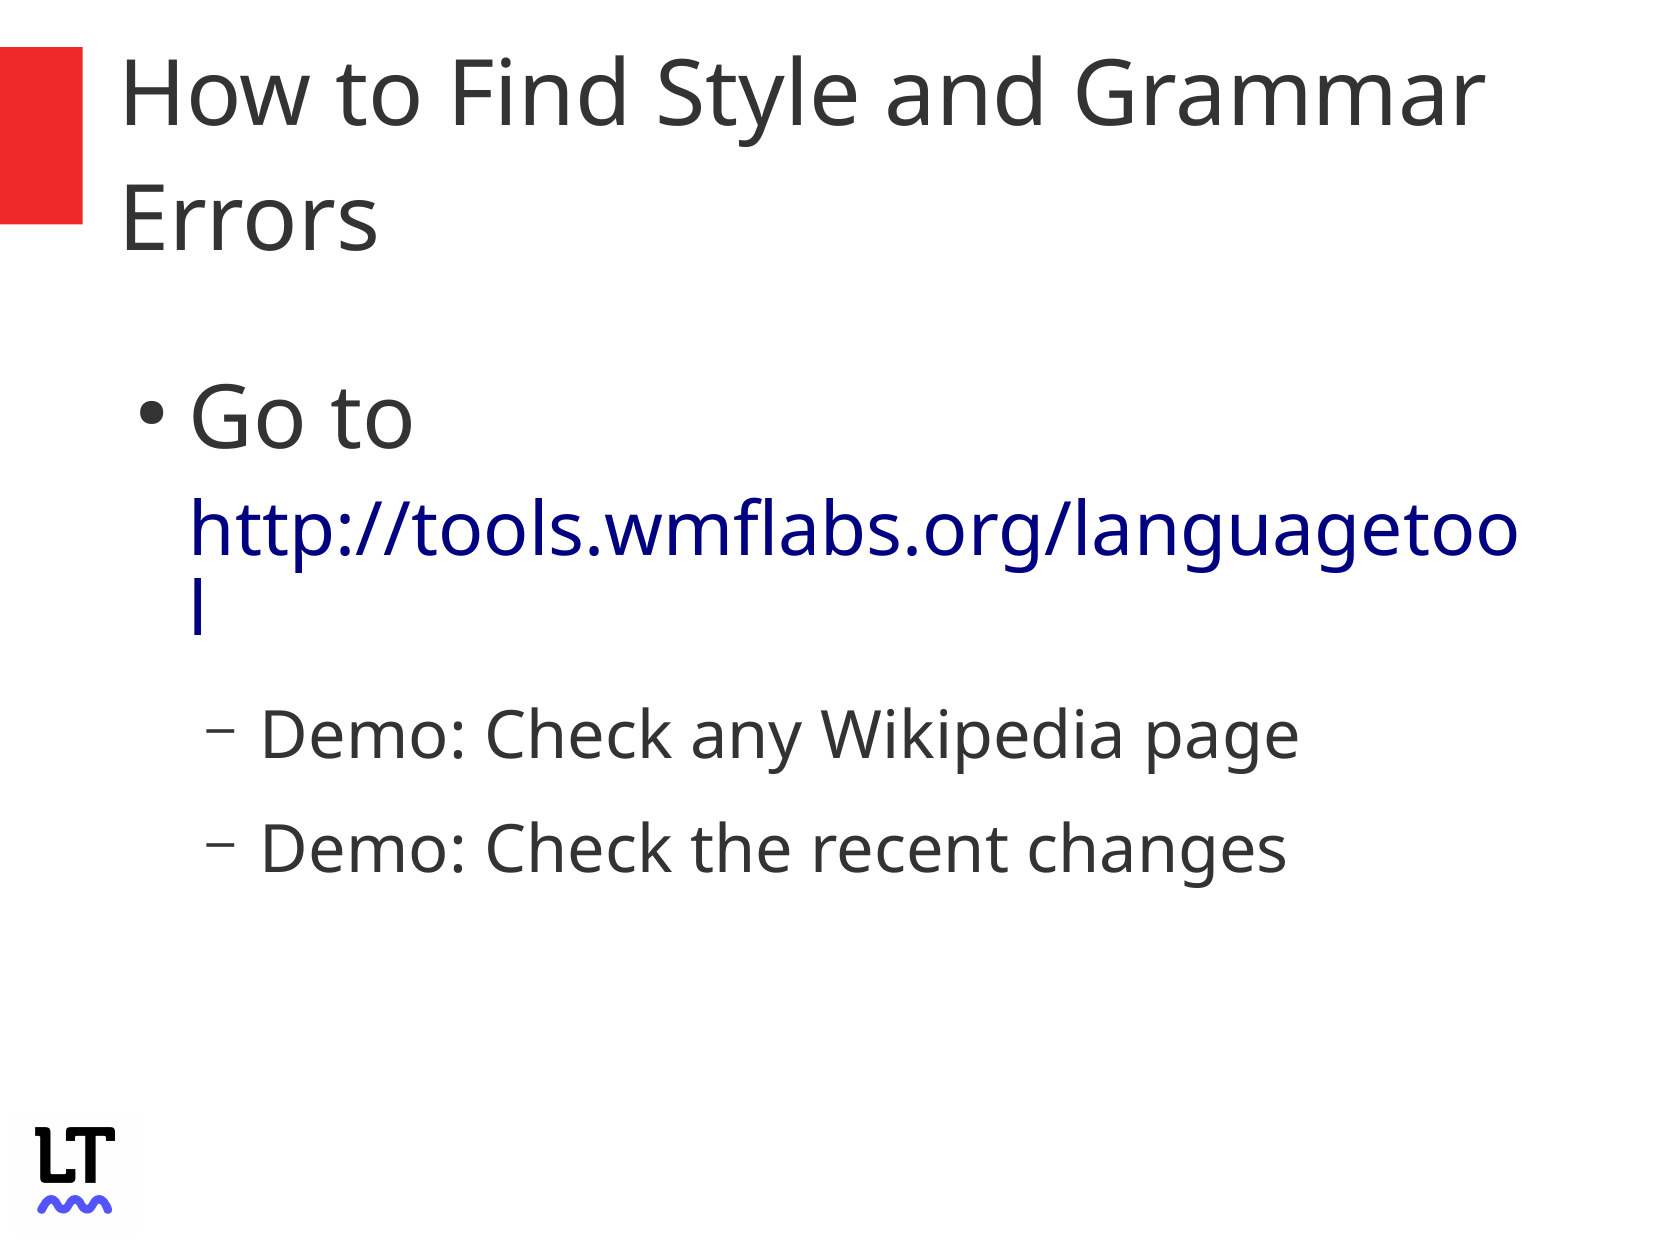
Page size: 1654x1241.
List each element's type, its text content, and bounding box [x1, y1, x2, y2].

picture [11, 1110, 138, 1235]
title How to Find Style and Grammar Errors [118, 49, 1571, 257]
list Go to http://tools.wmflabs.org/languagetool Demo: Check any Wikipedia page Demo: Check the recent changes [118, 354, 1536, 1074]
